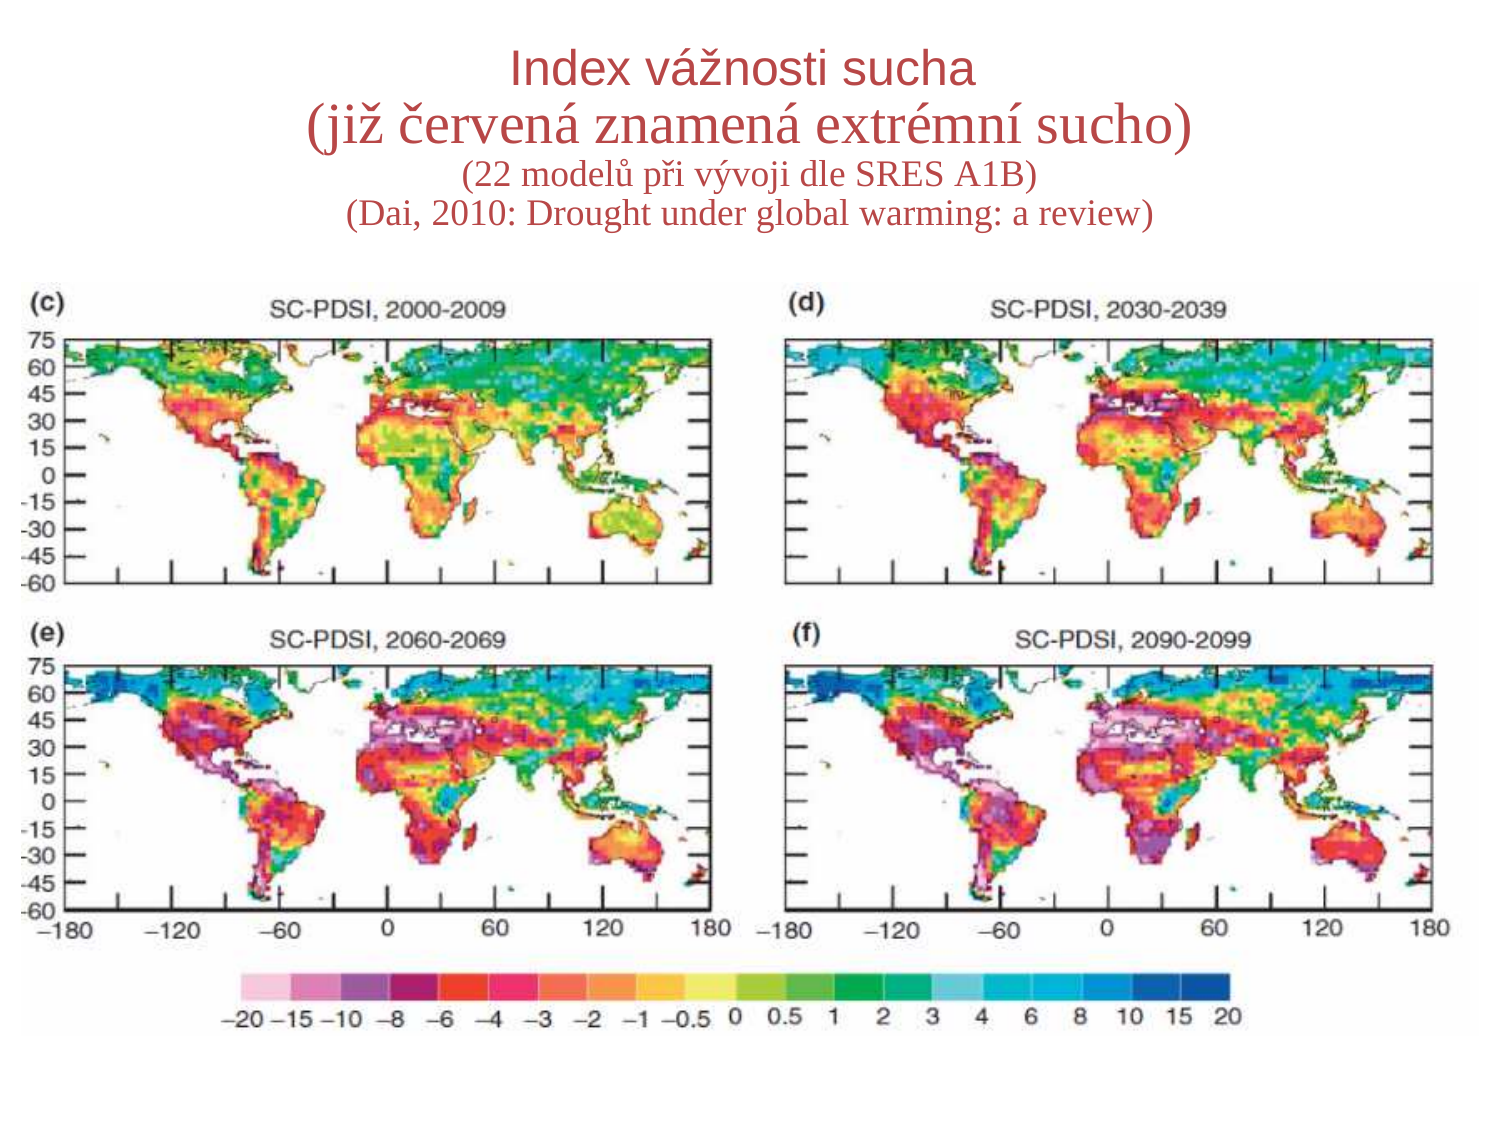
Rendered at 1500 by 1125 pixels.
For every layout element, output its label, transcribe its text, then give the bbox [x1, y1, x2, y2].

picture [21, 282, 1479, 1037]
title Index vážnosti sucha (již červená znamená extrémní sucho) (22 modelů při vývoji dle SRES A1B) (Dai, 2010: Drought under global warming: a review) [75, 28, 1425, 249]
